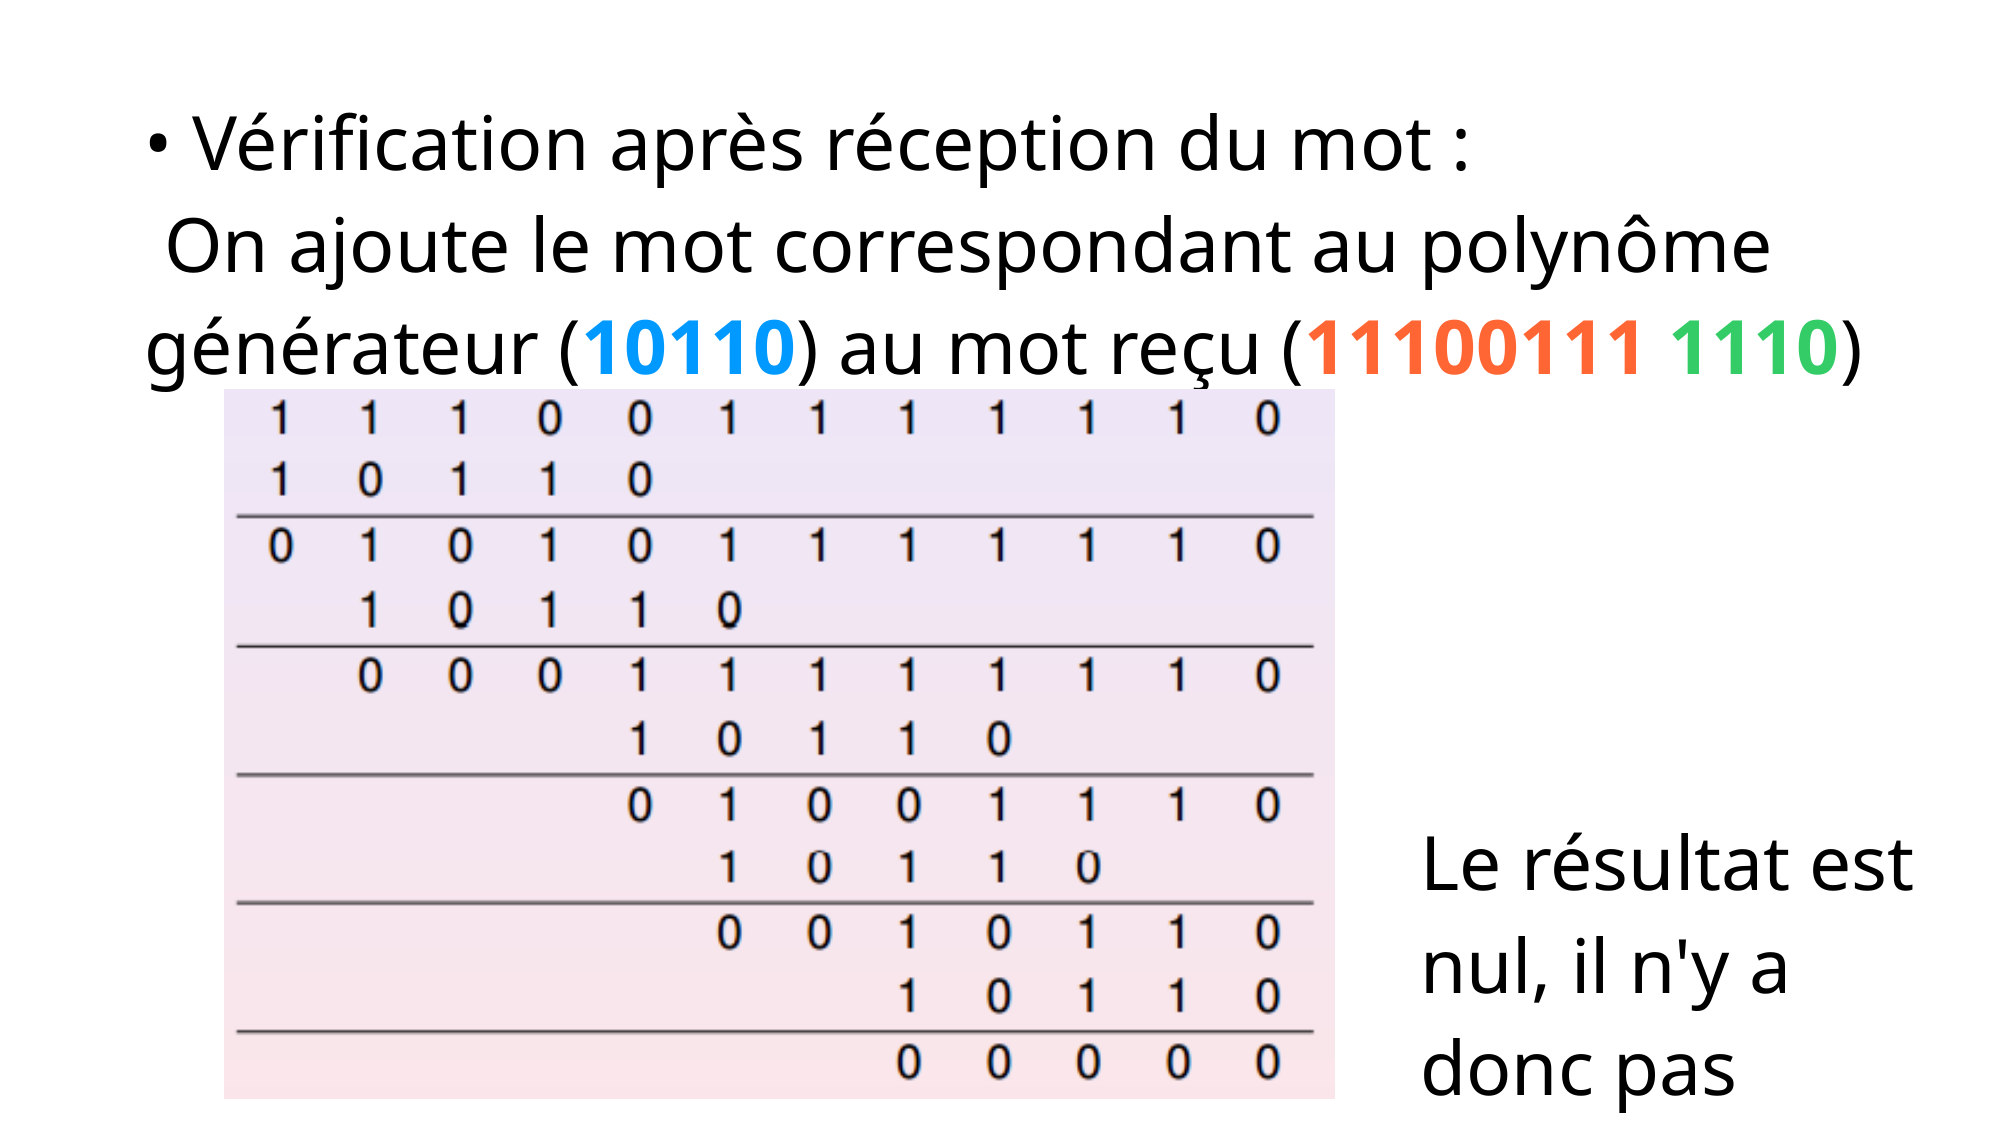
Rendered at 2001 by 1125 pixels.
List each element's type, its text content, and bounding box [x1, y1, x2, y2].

picture [224, 389, 1335, 1099]
text_box • Vérification après réception du mot : On ajoute le mot correspondant au polynôme générateur (10110) au mot reçu (11100111 1110) [129, 82, 1878, 373]
text_box Le résultat est nul, il n'y a donc pas d'erreur. [1405, 803, 1938, 1094]
